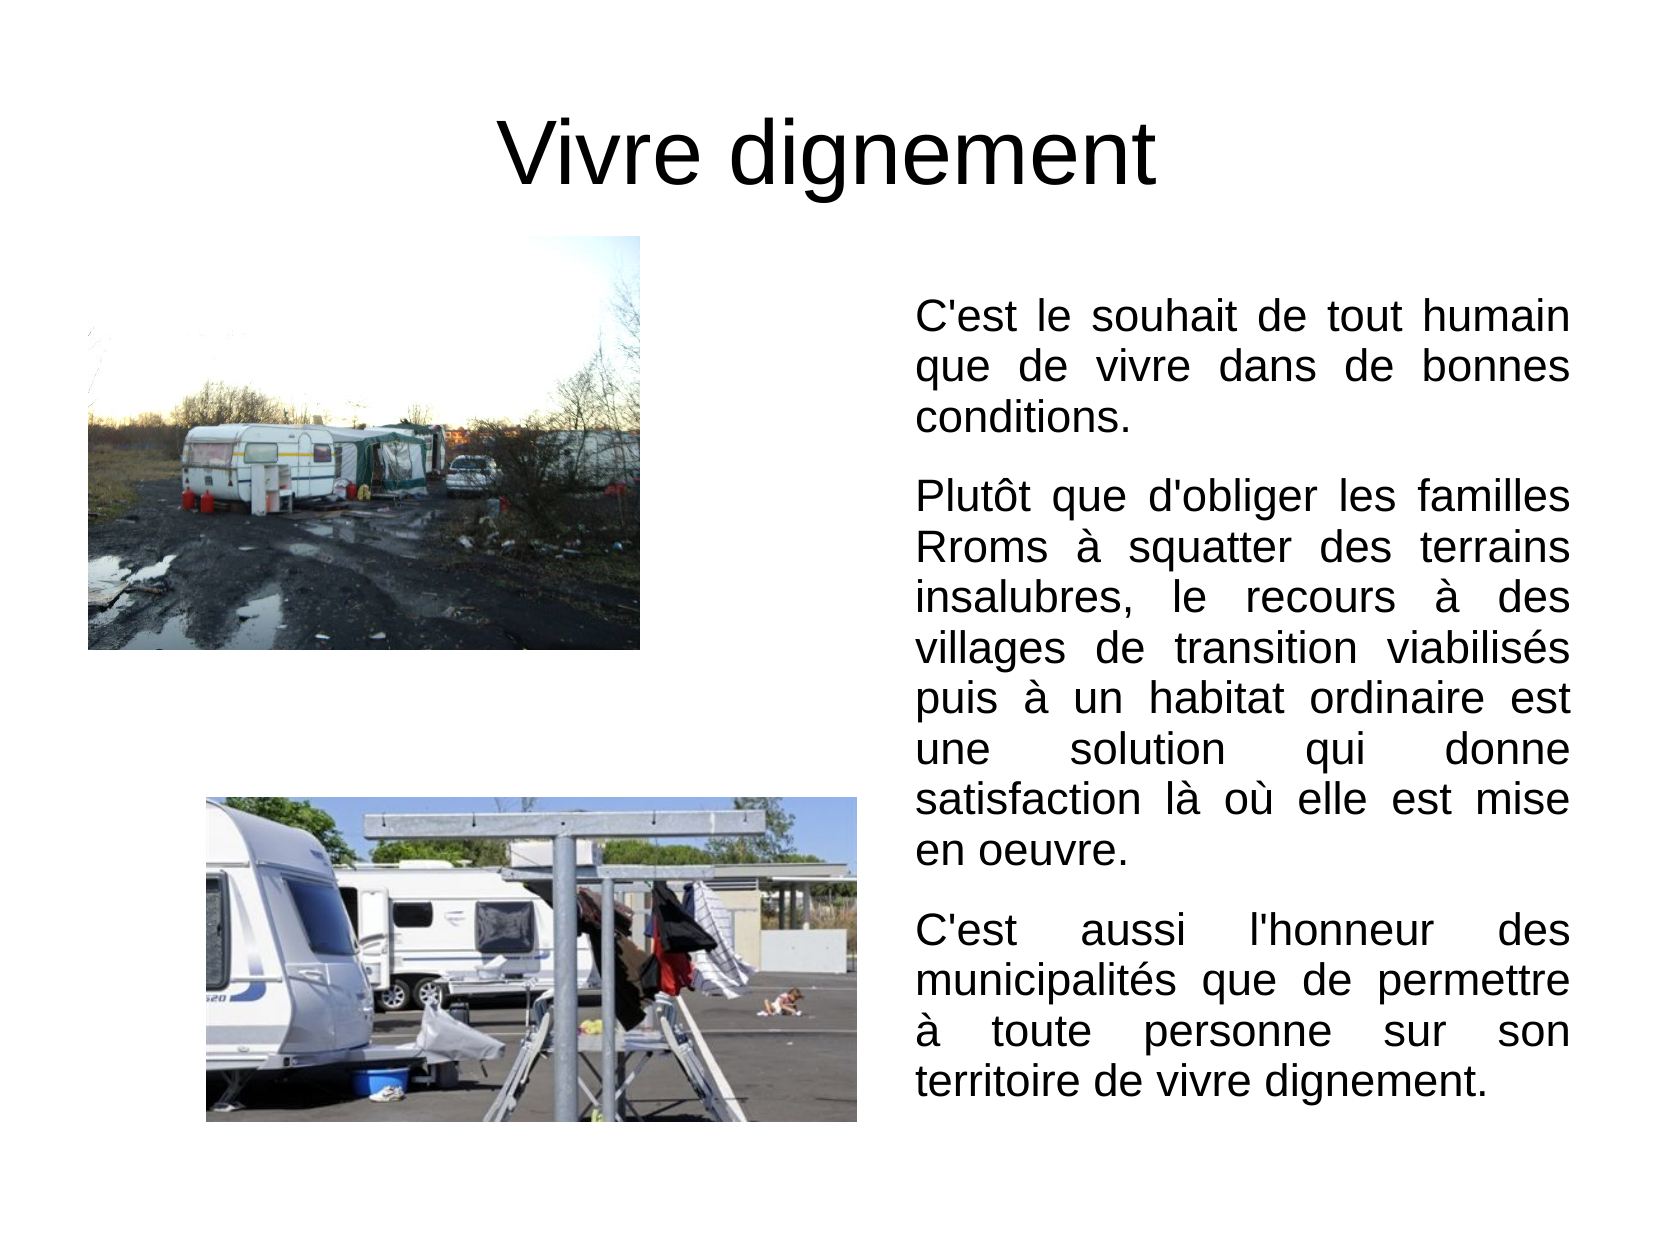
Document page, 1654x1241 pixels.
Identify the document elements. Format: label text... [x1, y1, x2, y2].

picture [88, 236, 640, 650]
picture [206, 797, 857, 1123]
title Vivre dignement [82, 56, 1571, 250]
list C'est le souhait de tout humain que de vivre dans de bonnes conditions. Plutôt que d'obliger les familles Rroms à squatter des terrains insalubres, le recours à des villages de transition viabilisés puis à un habitat ordinaire est une solution qui donne satisfaction là où elle est mise en oeuvre. C'est aussi l'honneur des municipalités que de permettre à toute personne sur son territoire de vivre dignement. [845, 290, 1572, 1109]
